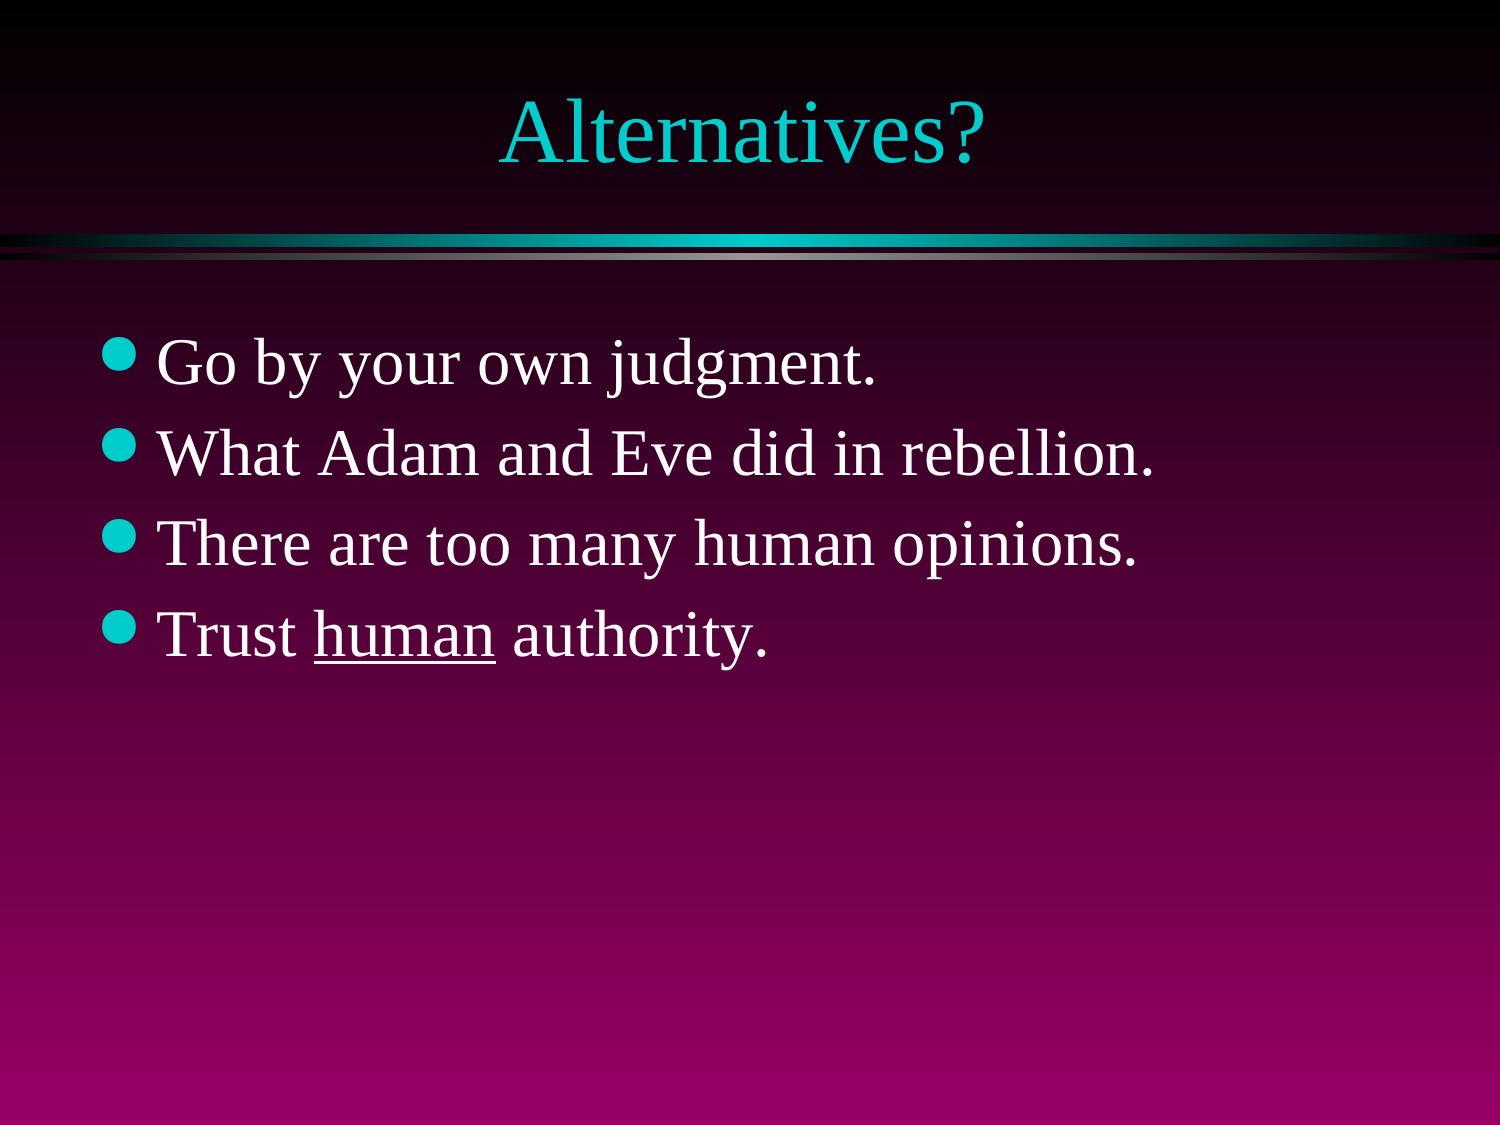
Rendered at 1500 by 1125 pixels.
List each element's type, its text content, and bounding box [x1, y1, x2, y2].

title Alternatives? [99, 37, 1388, 225]
list Go by your own judgment. What Adam and Eve did in rebellion. There are too many human opinions. Trust human authority. [99, 324, 1388, 1068]
